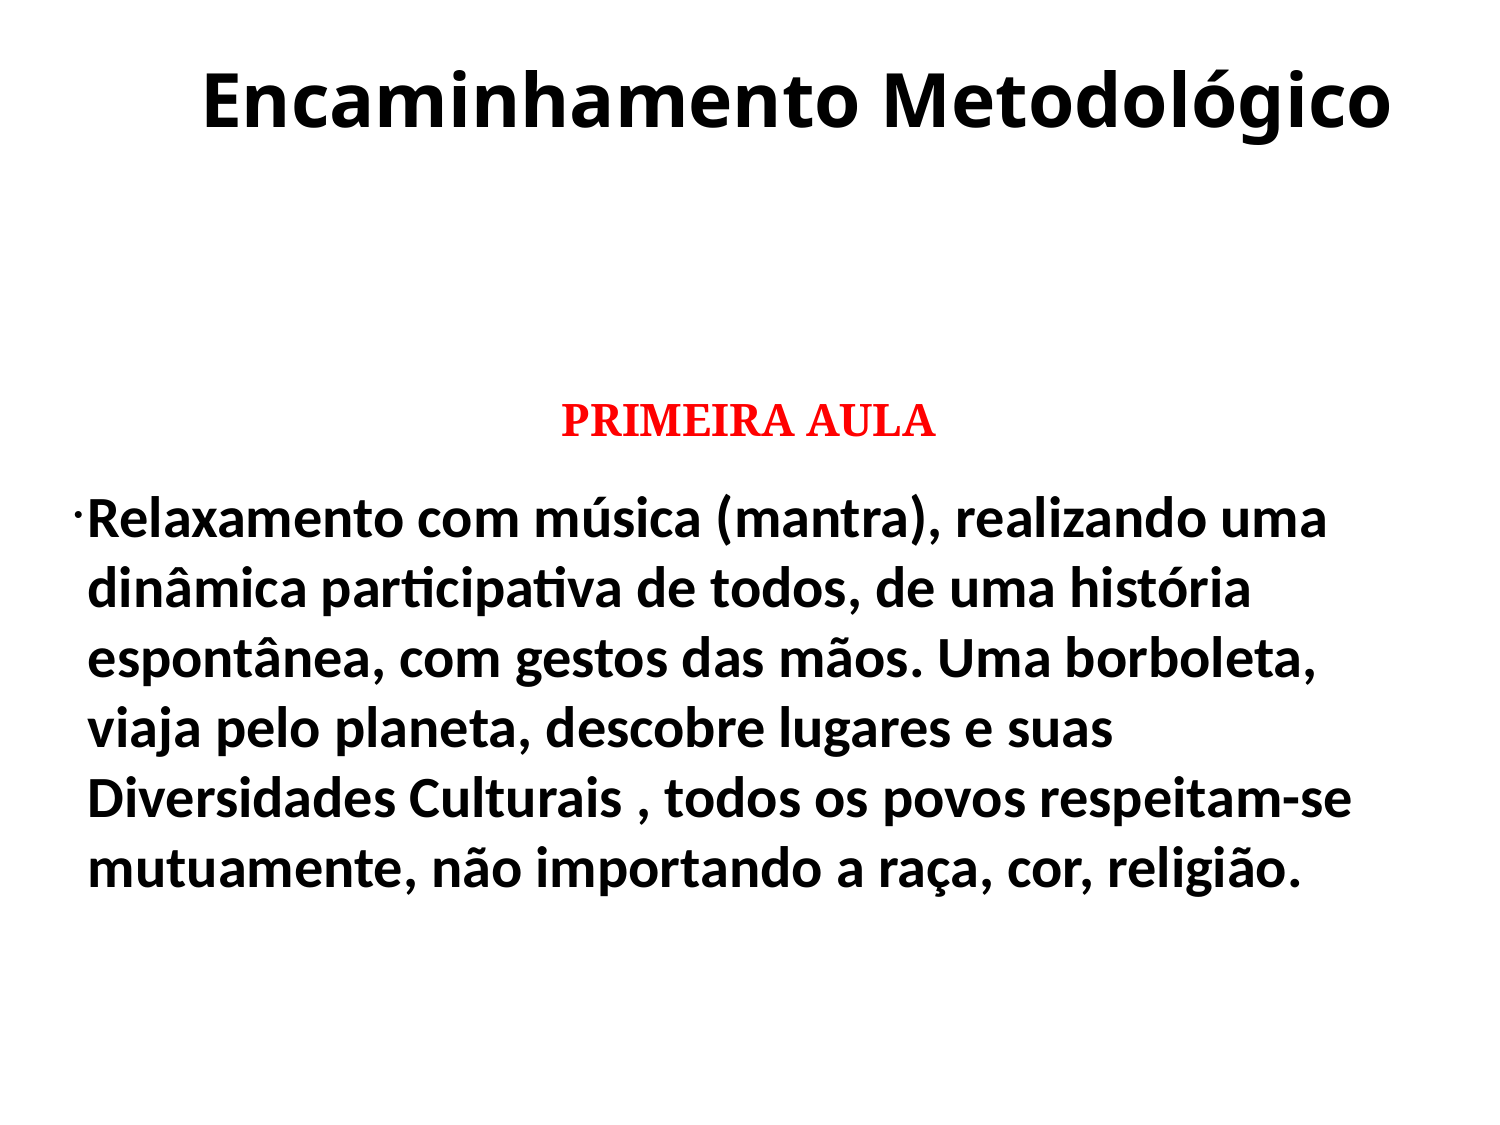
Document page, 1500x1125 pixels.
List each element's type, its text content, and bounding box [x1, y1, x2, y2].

title Encaminhamento Metodológico [159, 45, 1436, 173]
list PRIMEIRA AULA Relaxamento com música (mantra), realizando uma dinâmica participativa de todos, de uma história espontânea, com gestos das mãos. Uma borboleta, viaja pelo planeta, descobre lugares e suas Diversidades Culturais , todos os povos respeitam-se mutuamente, não importando a raça, cor, religião. [59, 383, 1420, 945]
